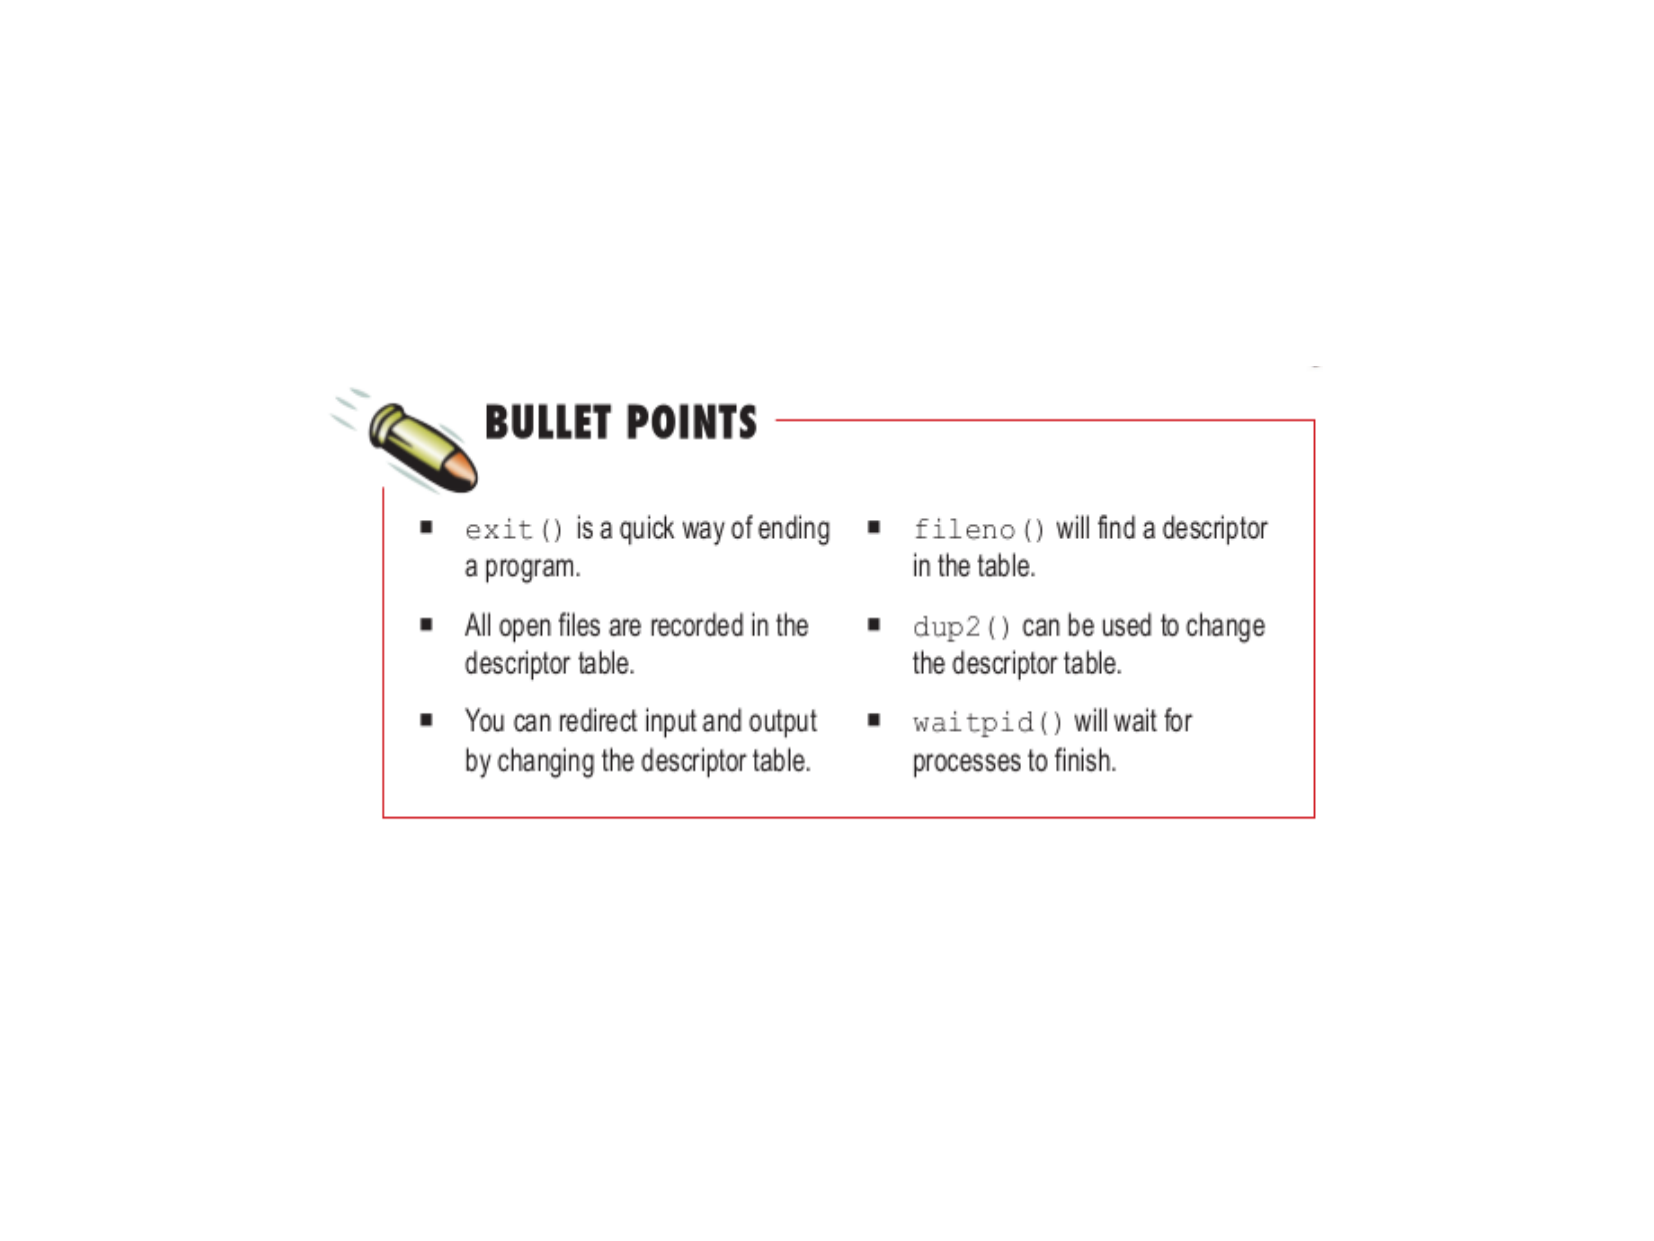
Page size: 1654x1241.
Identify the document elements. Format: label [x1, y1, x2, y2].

picture [318, 366, 1323, 851]
